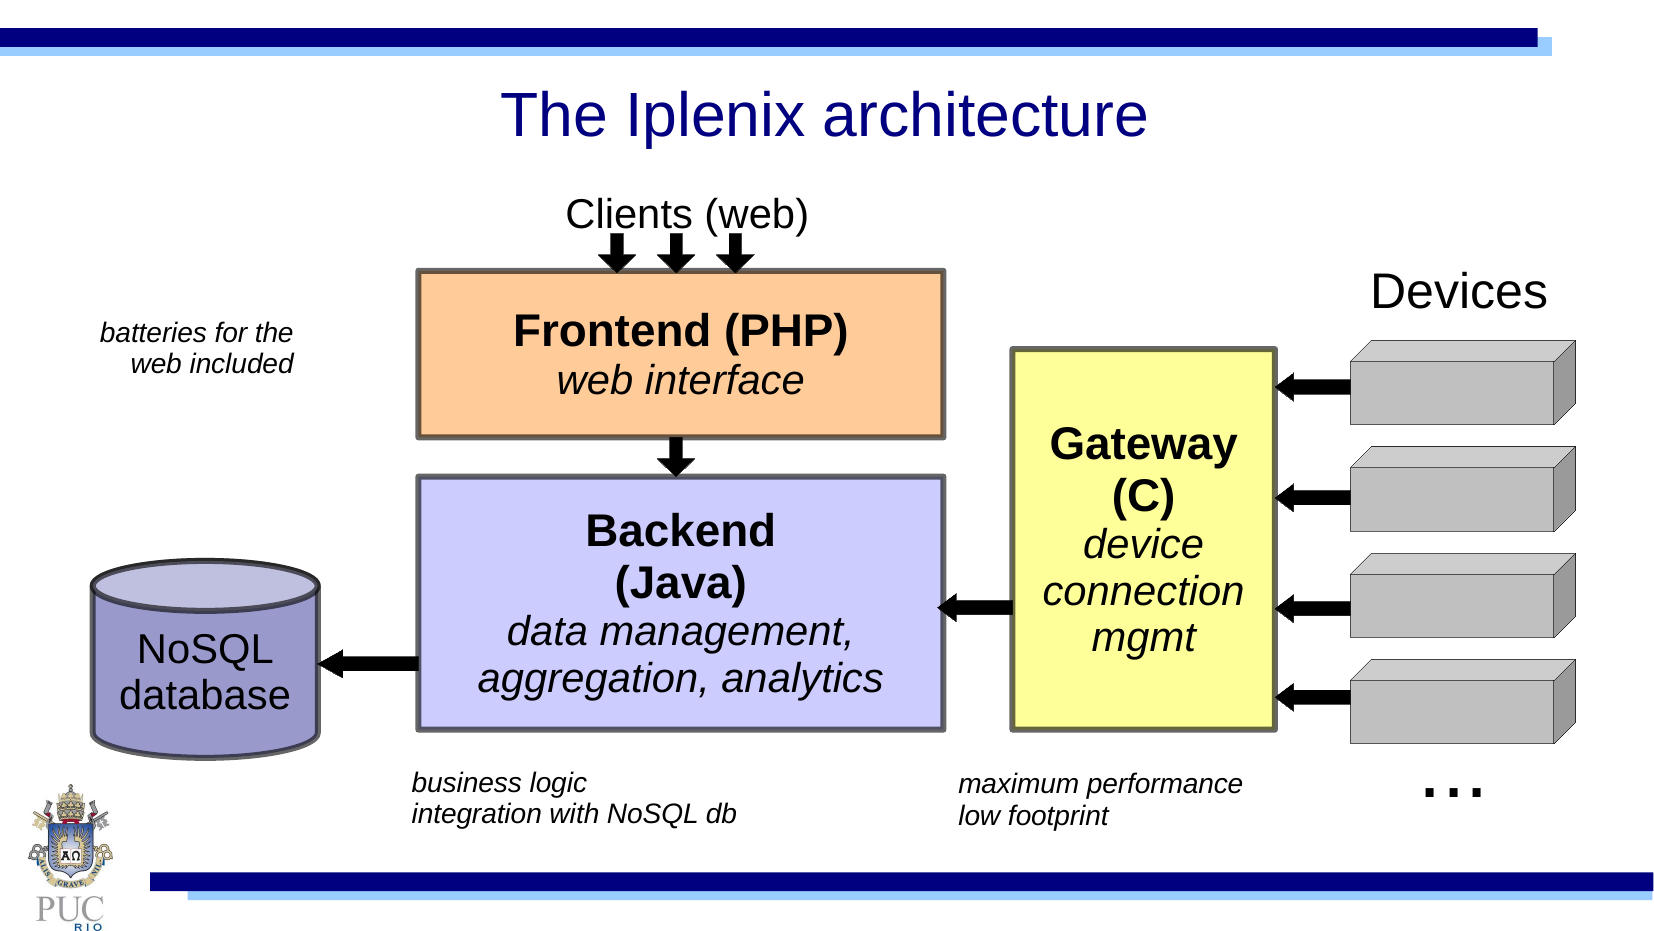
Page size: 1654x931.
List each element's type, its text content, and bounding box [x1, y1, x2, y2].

text_box [598, 233, 636, 273]
text_box ... [1404, 714, 1558, 823]
text_box [716, 233, 755, 273]
text_box [1275, 446, 1576, 532]
text_box batteries for the web included [85, 309, 309, 387]
text_box Clients (web) [550, 183, 851, 245]
picture [28, 784, 113, 931]
text_box [1275, 340, 1576, 425]
text_box Frontend (PHP) web interface [418, 270, 944, 438]
text_box [657, 437, 695, 477]
text_box Devices [1355, 256, 1564, 327]
text_box maximum performance low footprint [943, 760, 1259, 839]
text_box [1275, 553, 1576, 638]
text_box Backend (Java) data management, aggregation, analytics [418, 476, 944, 730]
text_box [317, 649, 419, 678]
text_box NoSQL database [92, 588, 318, 758]
text_box [937, 593, 1013, 622]
title The Iplenix architecture [37, 37, 1613, 193]
text_box business logic integration with NoSQL db [396, 759, 753, 837]
text_box [1275, 659, 1576, 744]
text_box Gateway (C) device connection mgmt [1012, 349, 1275, 730]
text_box [657, 233, 695, 273]
